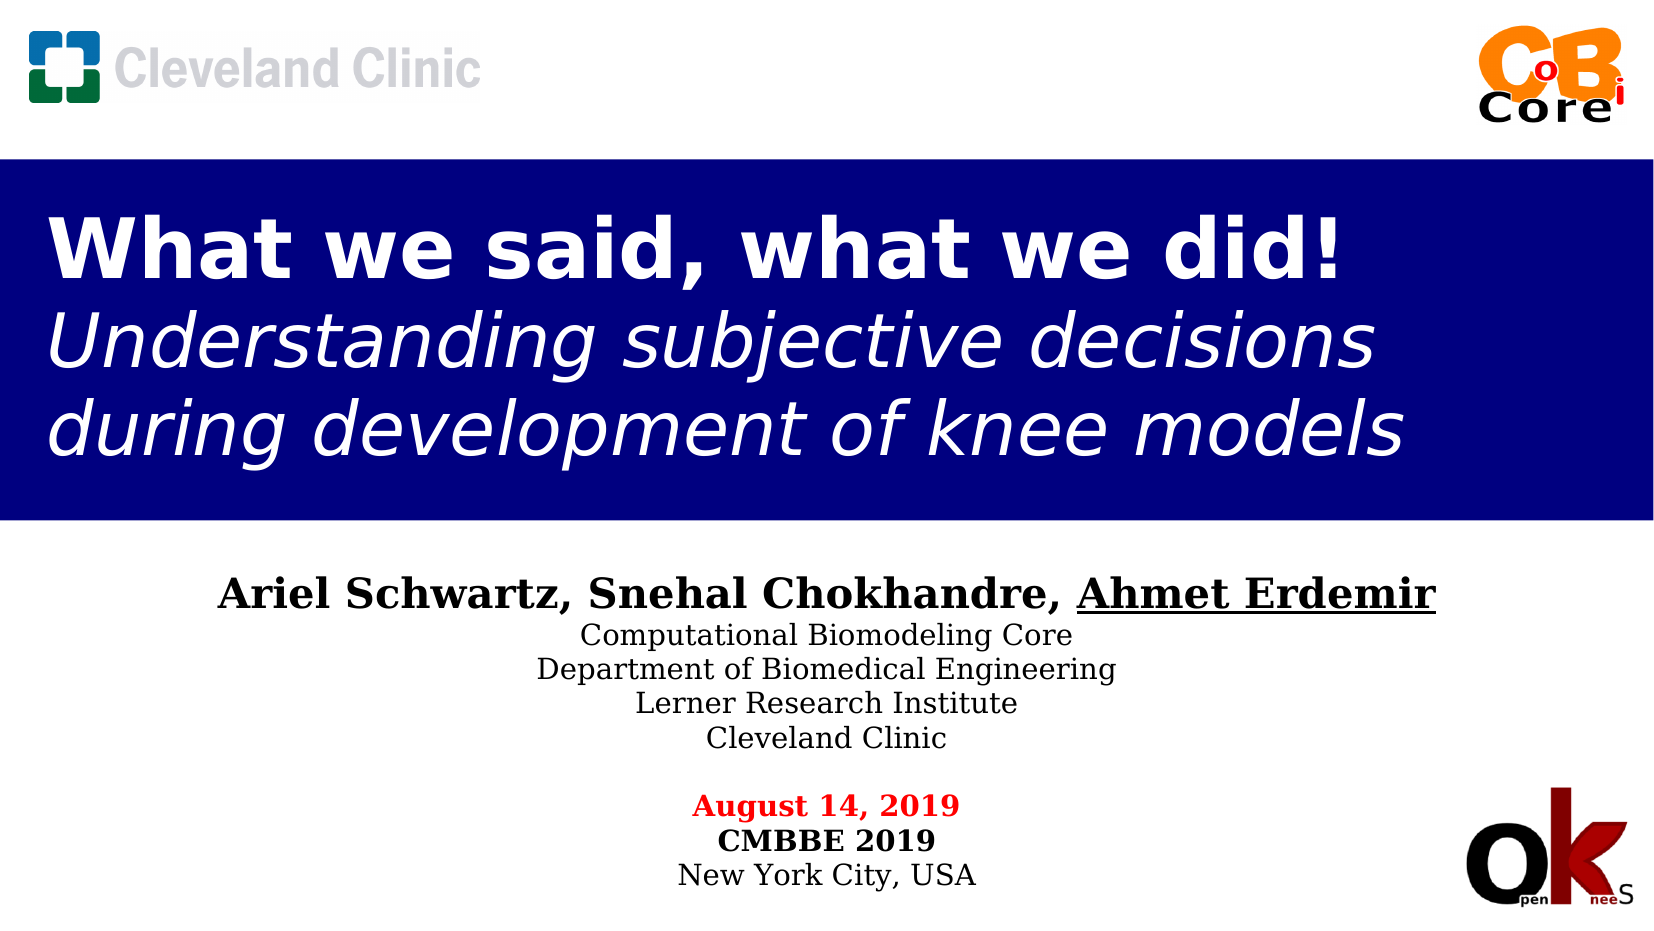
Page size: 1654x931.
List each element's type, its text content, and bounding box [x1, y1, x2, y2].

picture [1476, 24, 1627, 125]
picture [29, 31, 480, 103]
picture [1462, 781, 1640, 912]
text_box What we said, what we did! Understanding subjective decisions during development of knee models [46, 201, 1613, 493]
text_box [0, 159, 1654, 521]
text_box Ariel Schwartz, Snehal Chokhandre, Ahmet Erdemir Computational Biomodeling Core Department of Biomedical Engineering Lerner Research Institute Cleveland Clinic August 14, 2019 CMBBE 2019 New York City, USA [217, 569, 1436, 893]
